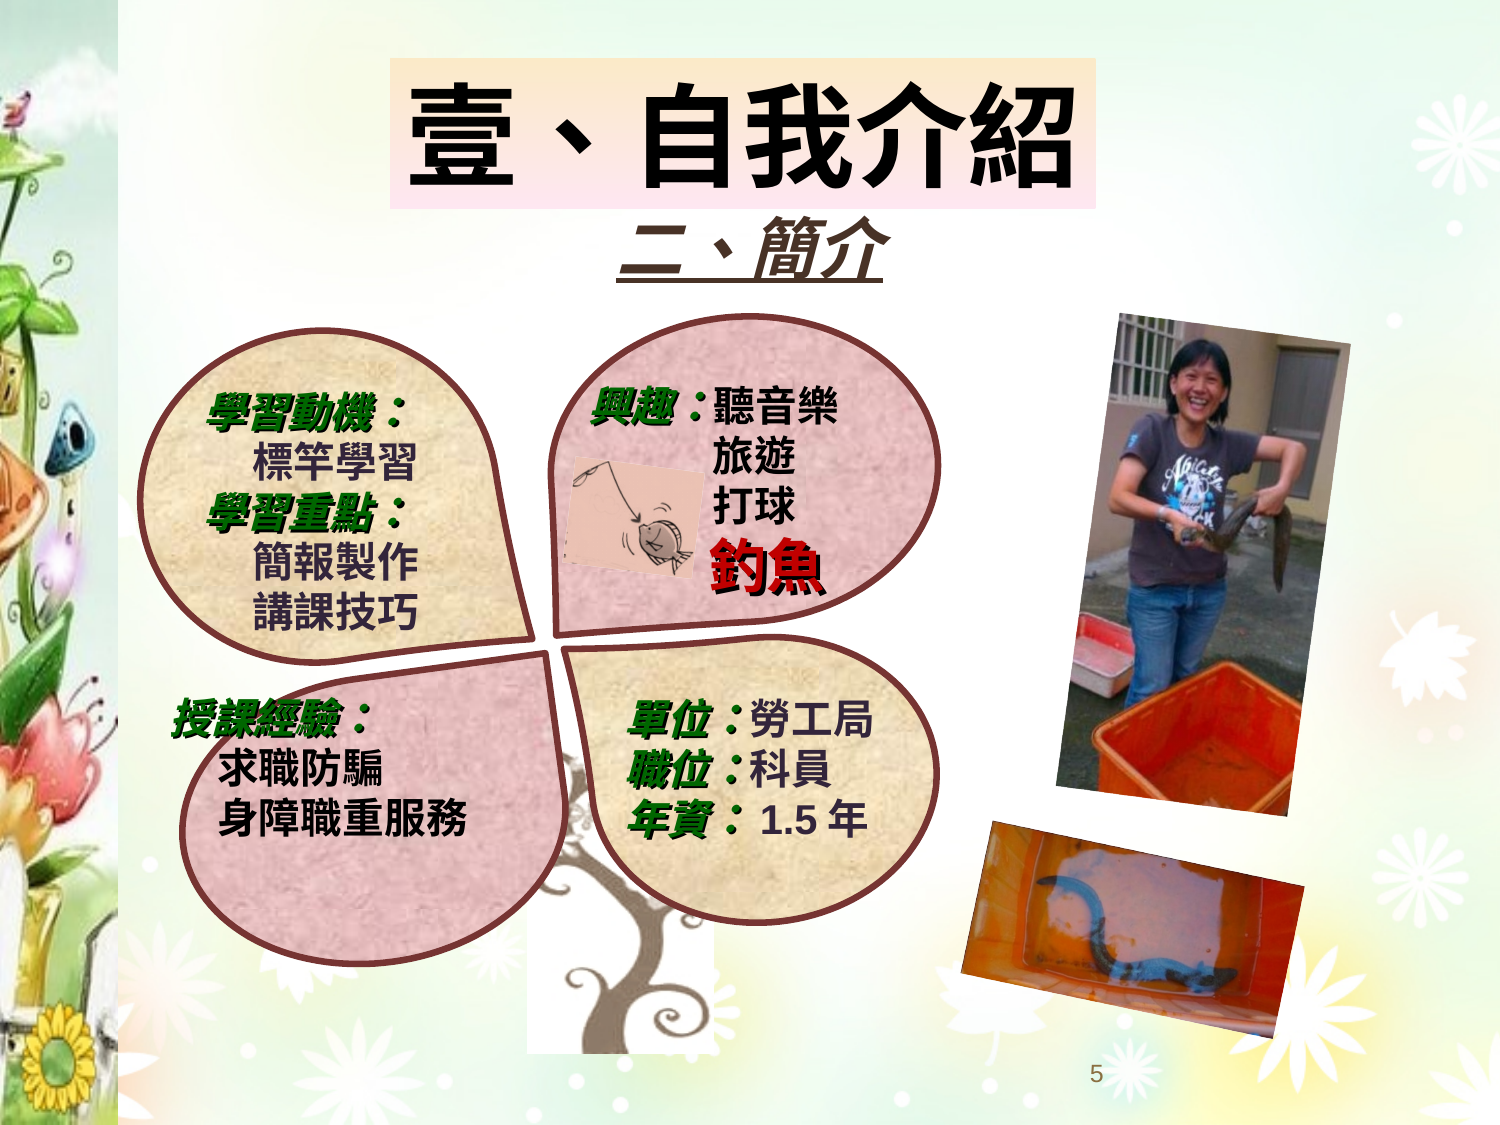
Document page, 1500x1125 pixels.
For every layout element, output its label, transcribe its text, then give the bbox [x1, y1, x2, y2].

text_box 二、簡介 [457, 199, 1043, 293]
text_box [598, 316, 898, 372]
picture [527, 869, 714, 1054]
text_box [224, 919, 502, 964]
text_box [239, 647, 442, 663]
text_box [494, 462, 533, 642]
text_box [624, 852, 910, 923]
picture [562, 457, 705, 579]
picture [0, 0, 118, 1125]
text_box [328, 653, 550, 684]
text_box 興趣：聽音樂 旅遊 打球 釣魚 [573, 372, 949, 610]
text_box 授課經驗： 求職防騙 身障職重服務 [154, 684, 624, 919]
picture [1055, 312, 1351, 817]
text_box [550, 401, 815, 636]
text_box 學習動機： 標竿學習 學習重點： 簡報製作 講課技巧 [189, 378, 494, 647]
text_box [196, 330, 447, 378]
picture [960, 820, 1305, 1039]
text_box [1074, 1042, 1426, 1103]
text_box [140, 385, 189, 614]
text_box [563, 637, 897, 684]
text_box 壹、自我介紹 [390, 59, 1095, 209]
text_box 單位：勞工局 職位：科員 年資：1.5年 [624, 684, 962, 852]
